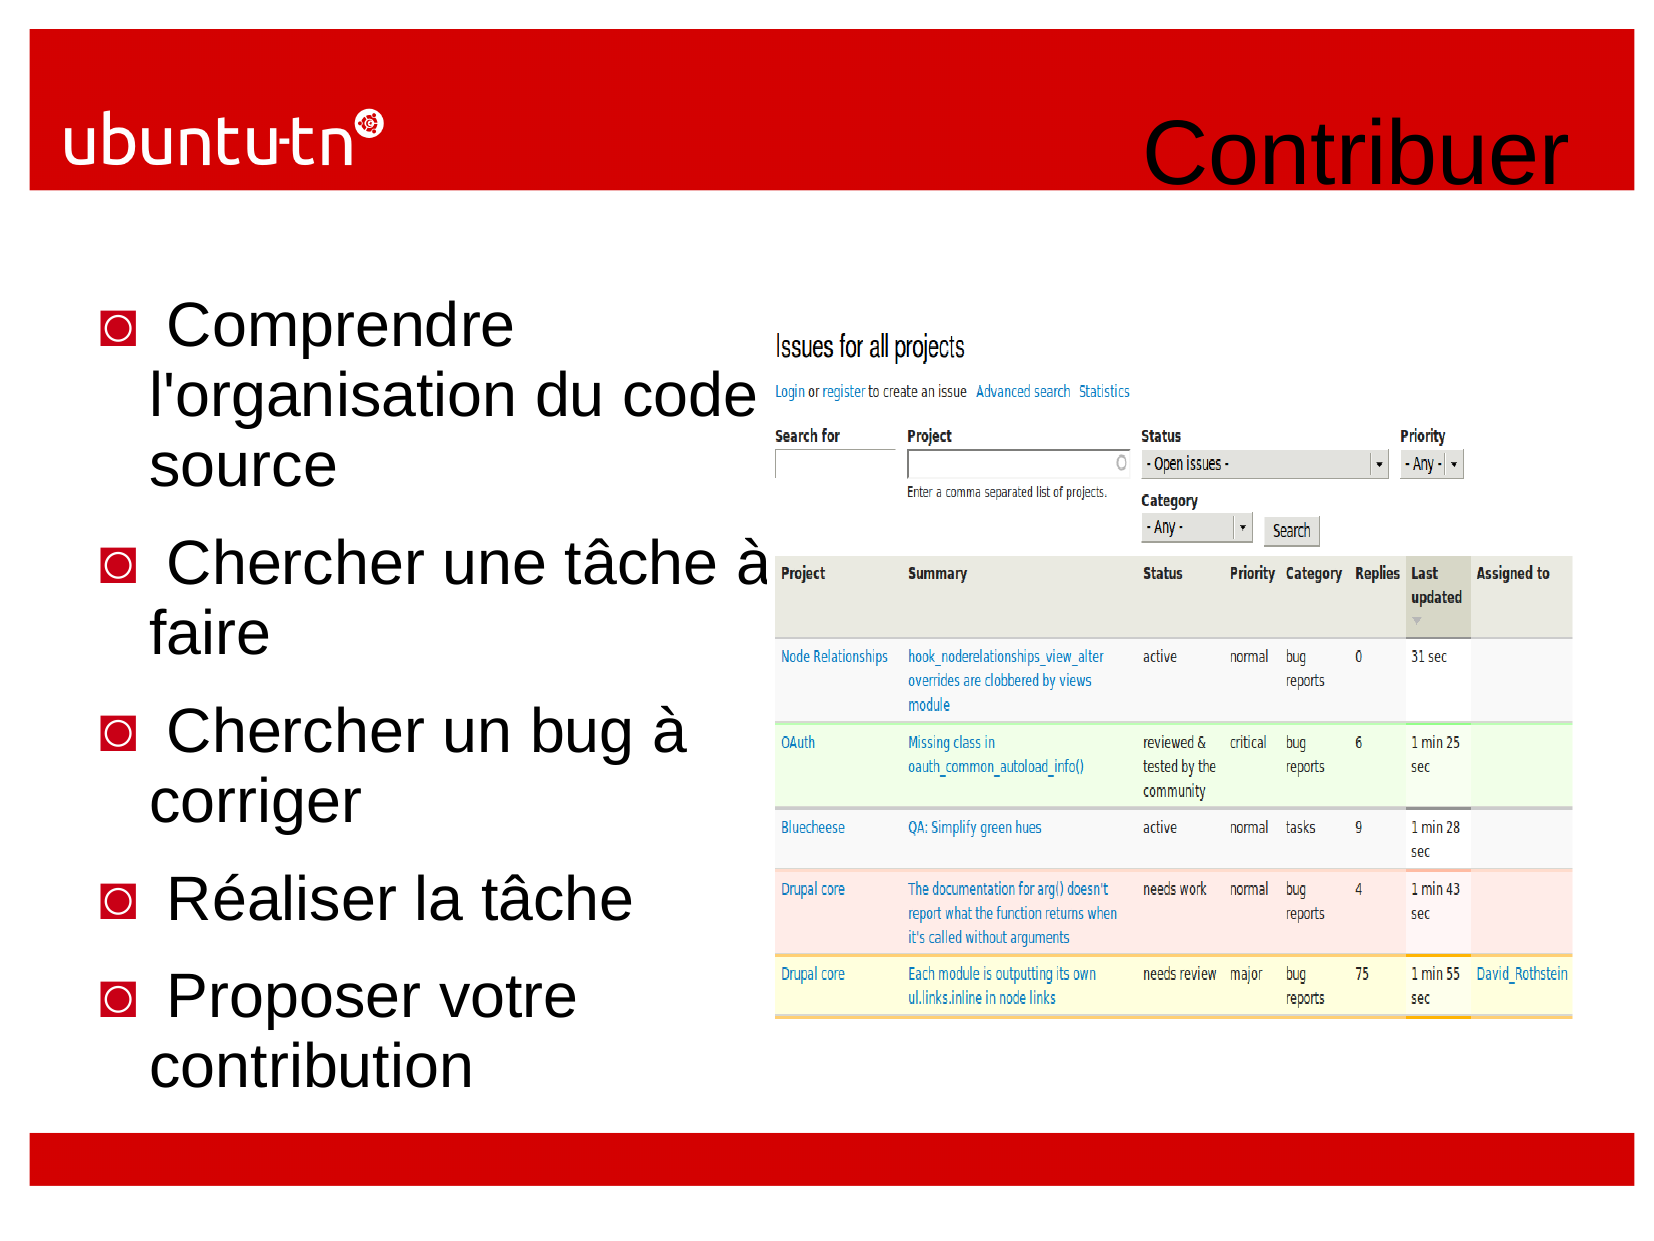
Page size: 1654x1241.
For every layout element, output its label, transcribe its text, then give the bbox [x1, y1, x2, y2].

list Comprendre l'organisation du code source Chercher une tâche à faire Chercher un bug à corriger Réaliser la tâche Proposer votre contribution [82, 290, 809, 1109]
picture [29, 29, 1635, 1241]
title Contribuer [82, 56, 1571, 250]
